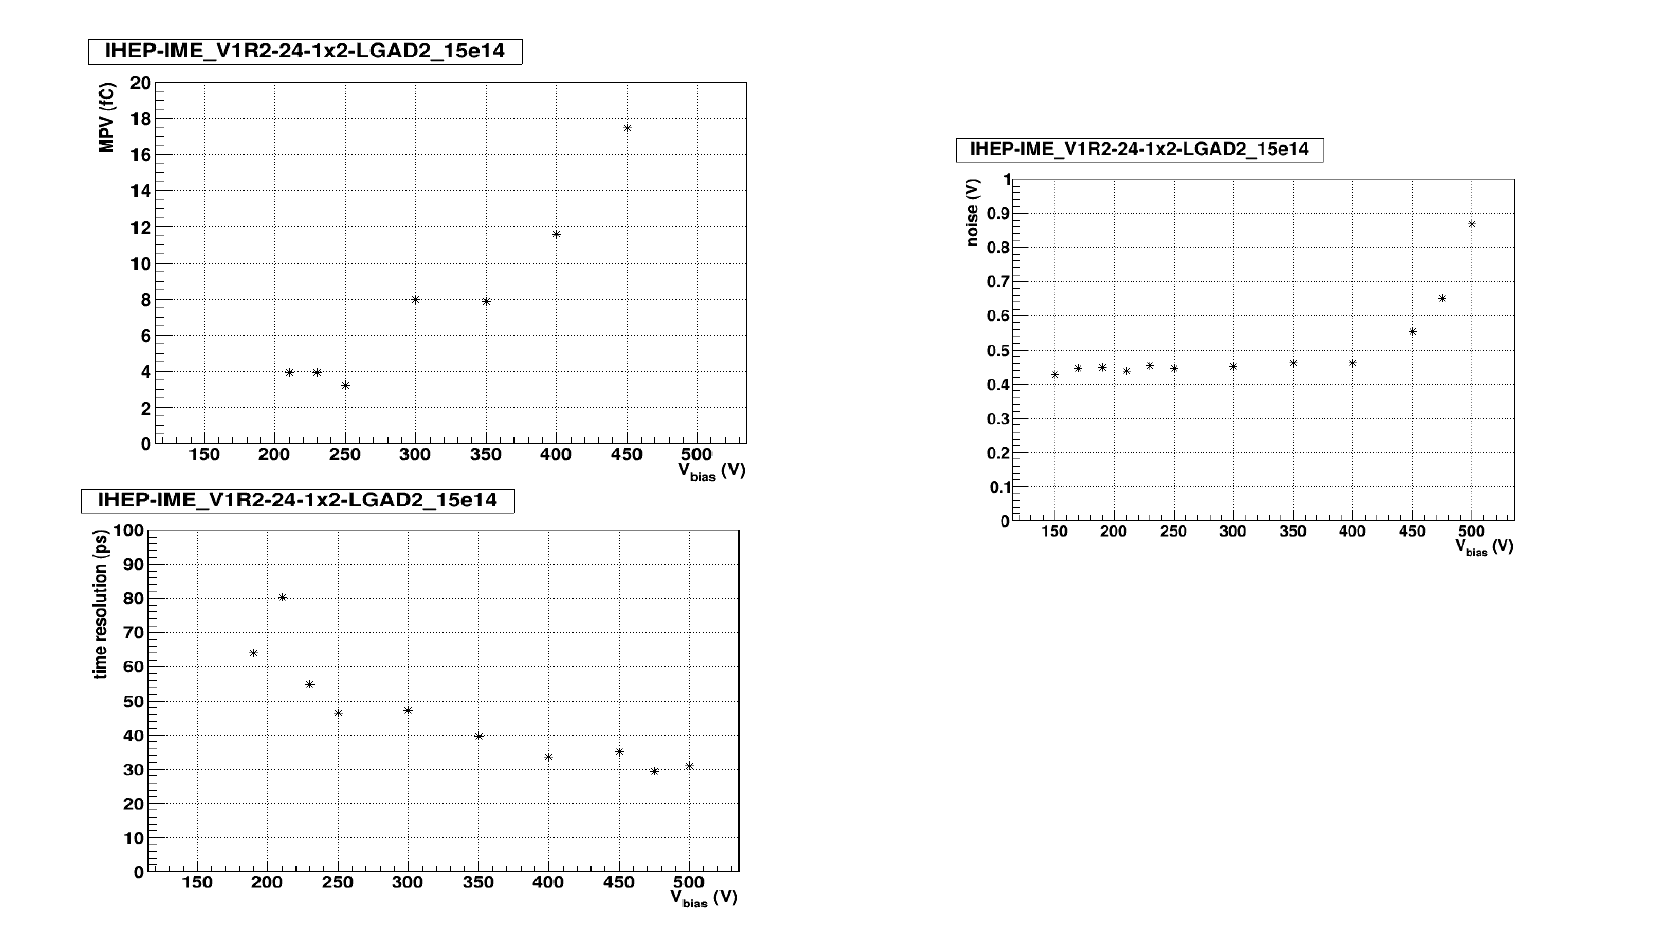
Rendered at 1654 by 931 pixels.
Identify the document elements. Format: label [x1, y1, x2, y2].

picture [950, 136, 1576, 563]
picture [75, 37, 821, 914]
